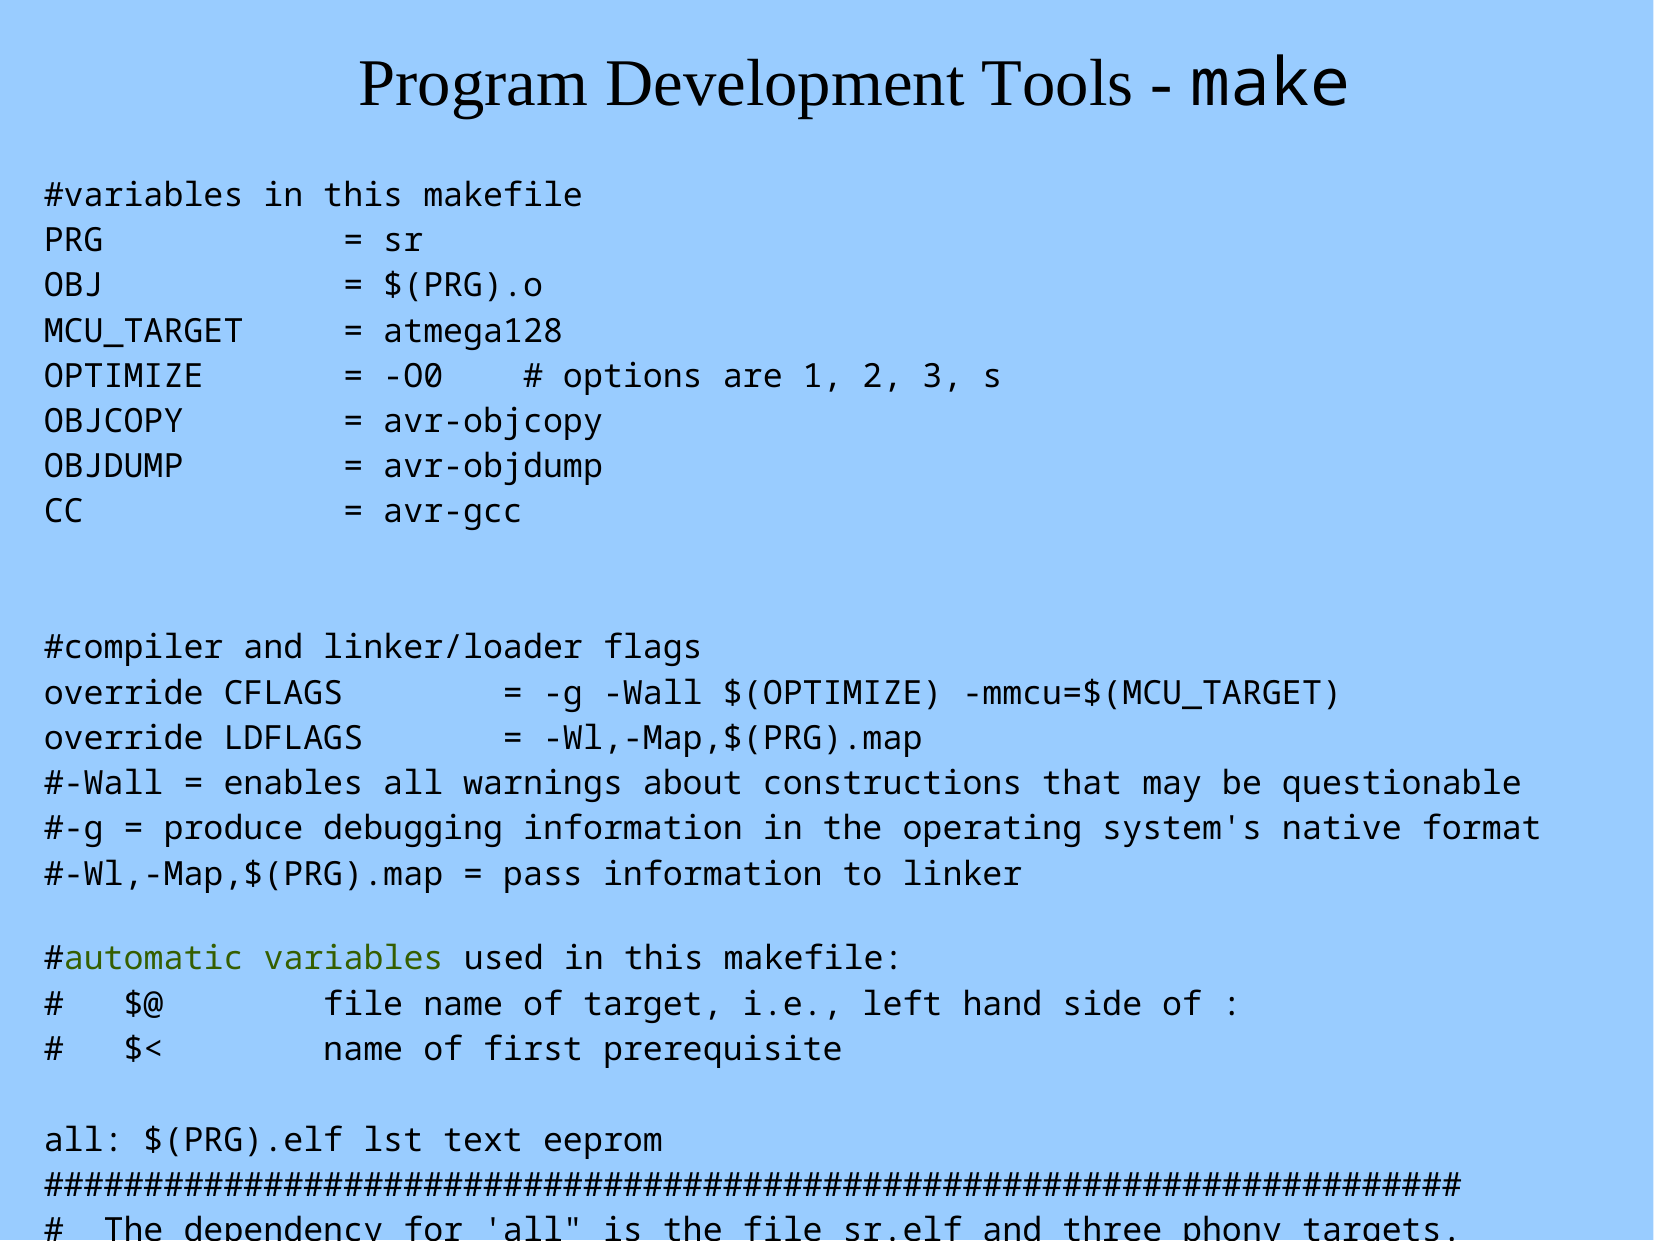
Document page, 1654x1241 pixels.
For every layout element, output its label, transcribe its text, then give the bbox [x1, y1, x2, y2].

text_box #variables in this makefile PRG = sr OBJ = $(PRG).o MCU_TARGET = atmega128 OPTIMIZE = -O0 # options are 1, 2, 3, s OBJCOPY = avr-objcopy OBJDUMP = avr-objdump CC = avr-gcc #compiler and linker/loader flags override CFLAGS = -g -Wall $(OPTIMIZE) -mmcu=$(MCU_TARGET) override LDFLAGS = -Wl,-Map,$(PRG).map #-Wall = enables all warnings about constructions that may be questionable #-g = produce debugging information in the operating system's native format #-Wl,-Map,$(PRG).map = pass information to linker #automatic variables used in this makefile: # $@ file name of target, i.e., left hand side of : # $< name of first prerequisite all: $(PRG).elf lst text eeprom ####################################################################### # The dependency for 'all" is the file sr.elf and three phony targets. # The target "all" is a phony target not a file. # If no arugment is given to make, it processes this first rule. ####################################################################### [43, 170, 1582, 1241]
text_box Program Development Tools - make [358, 34, 1352, 113]
